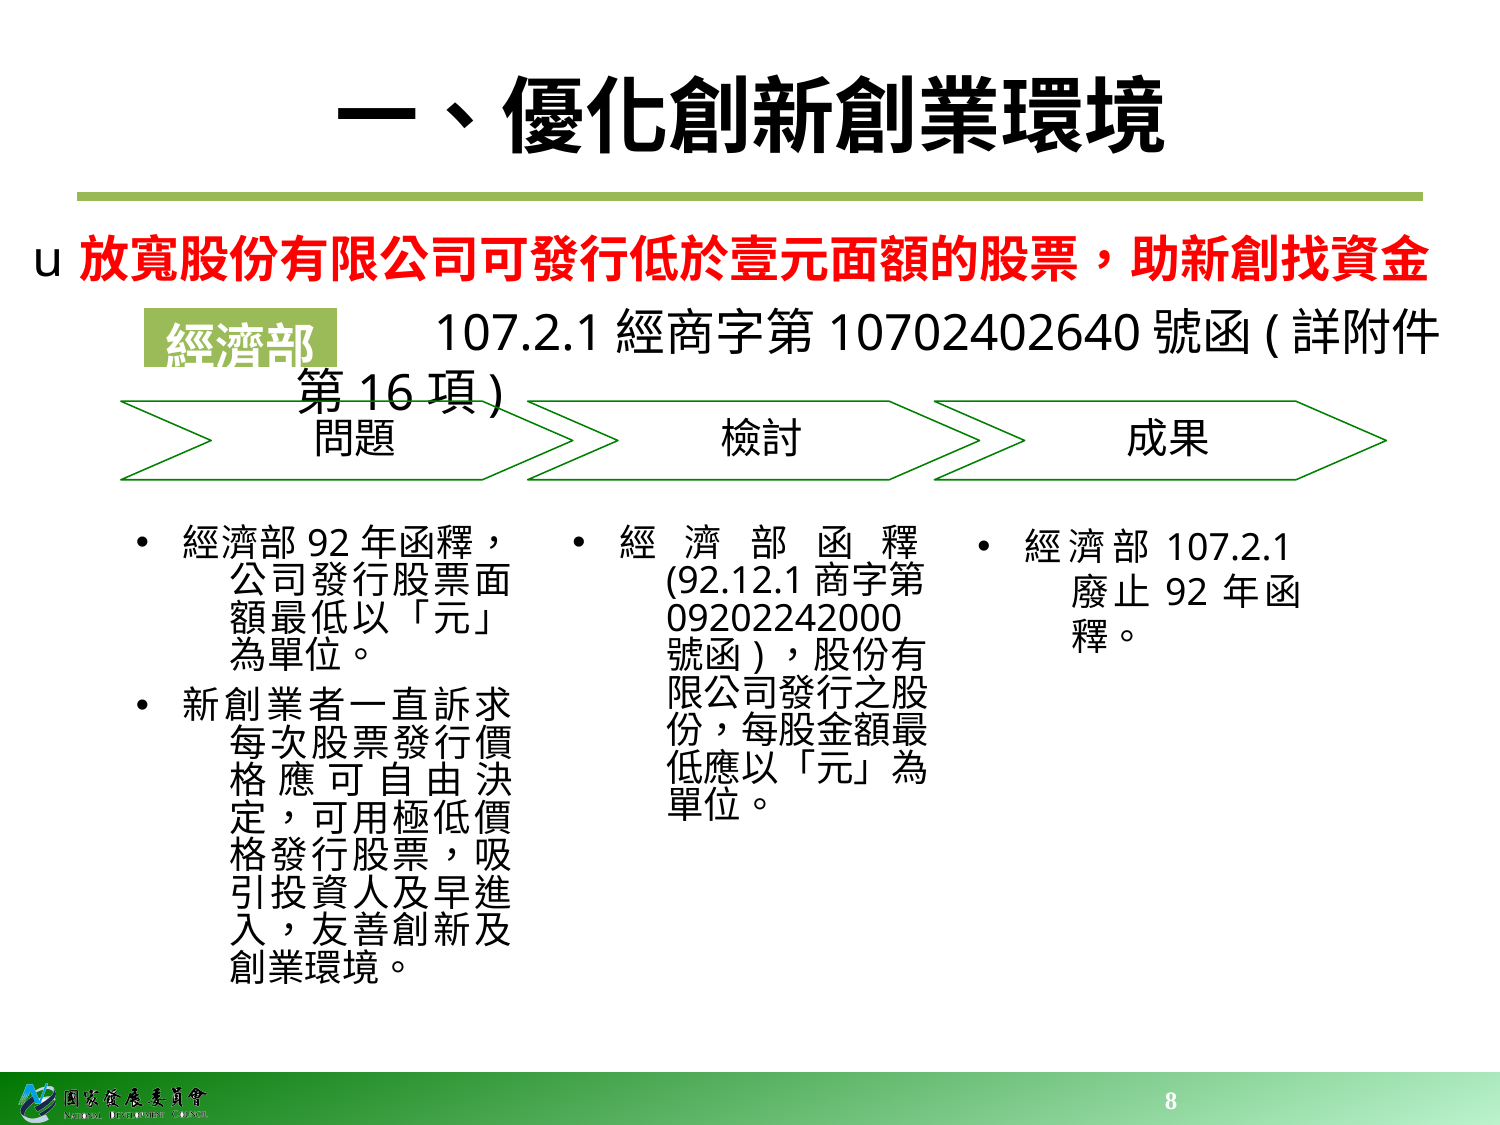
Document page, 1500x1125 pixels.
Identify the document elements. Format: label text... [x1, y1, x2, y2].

text_box 經濟部函釋(92.12.1商字第09202242000號函)，股份有限公司發行之股份，每股金額最低應以「元」為單位。 [557, 518, 951, 800]
text_box 8 [1149, 1069, 1500, 1125]
text_box 檢討 [527, 401, 980, 480]
text_box 成果 [934, 401, 1387, 480]
text_box 問題 [120, 401, 573, 480]
text_box 放寬股份有限公司可發行低於壹元面額的股票，助新創找資金 107.2.1經商字第10702402640號函(詳附件第16項) [18, 220, 1500, 500]
title 一、優化創新創業環境 [76, 19, 1427, 207]
text_box 經濟部 [234, 363, 253, 367]
text_box 經濟部 [301, 330, 307, 357]
text_box 經濟部 [144, 308, 337, 367]
text_box 經濟部92年函釋，公司發行股票面額最低以「元」為單位。 新創業者一直訴求每次股票發行價格應可自由決定，可用極低價格發行股票，吸引投資人及早進入，友善創新及創業環境。 [120, 519, 528, 976]
text_box 經濟部 [275, 356, 286, 362]
text_box 經濟部107.2.1廢止92年函釋。 [962, 515, 1317, 622]
